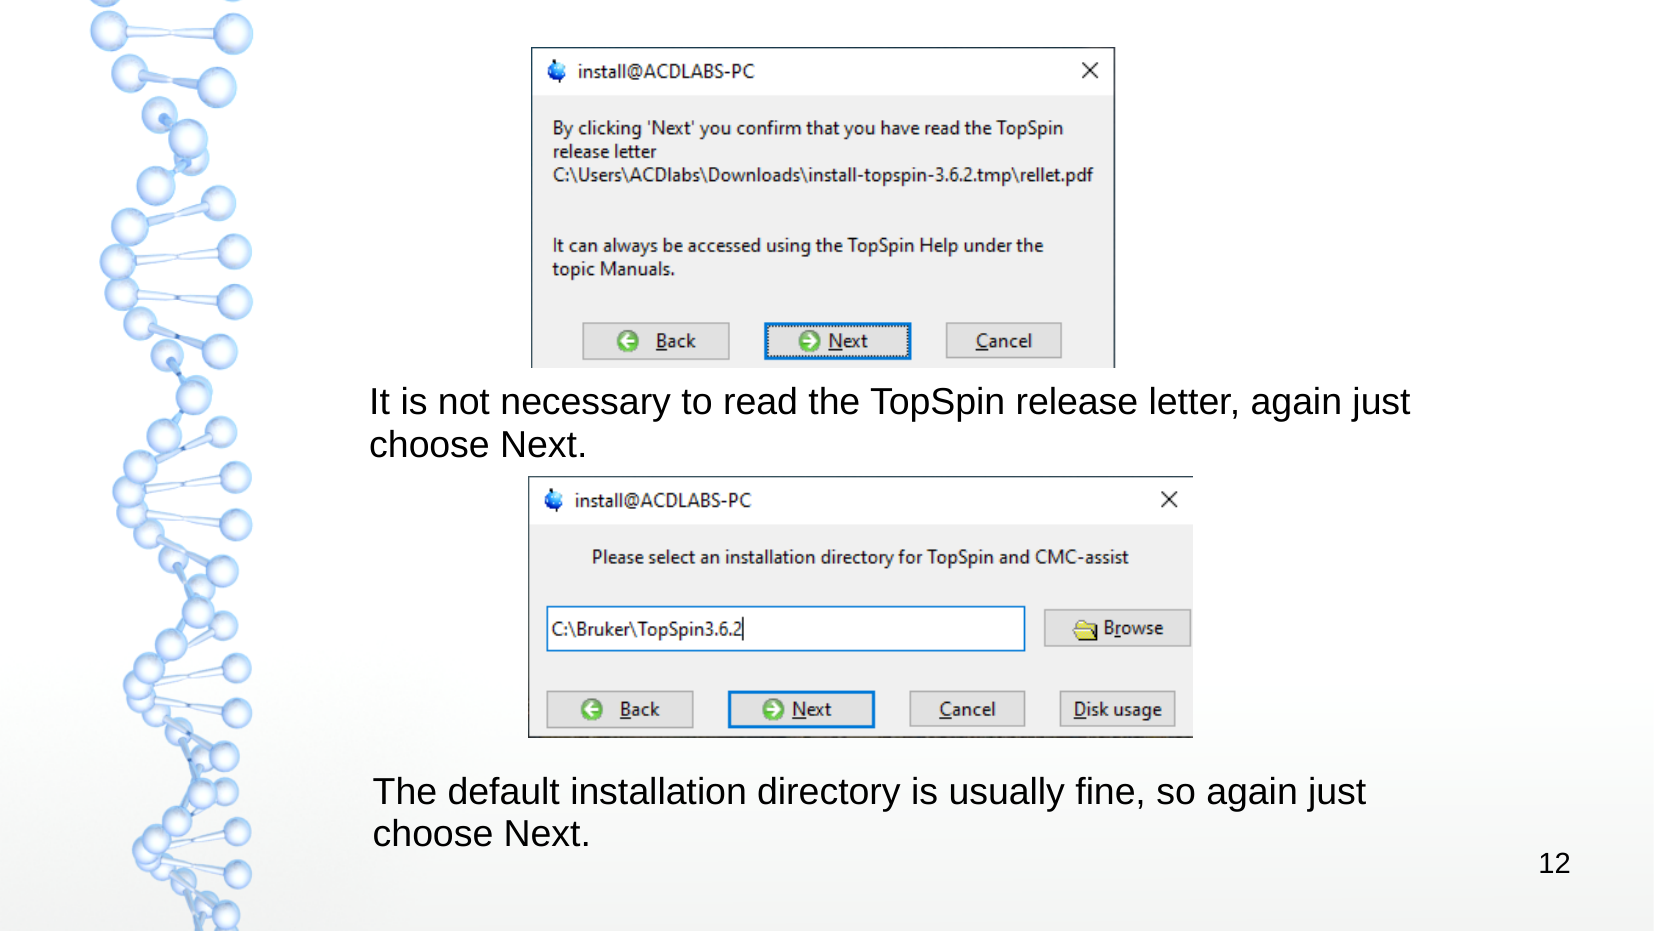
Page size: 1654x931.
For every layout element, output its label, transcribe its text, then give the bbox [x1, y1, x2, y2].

text_box The default installation directory is usually fine, so again just choose Next. [357, 763, 1382, 863]
text_box It is not necessary to read the TopSpin release letter, again just choose Next. [354, 373, 1427, 473]
picture [0, 0, 1654, 931]
